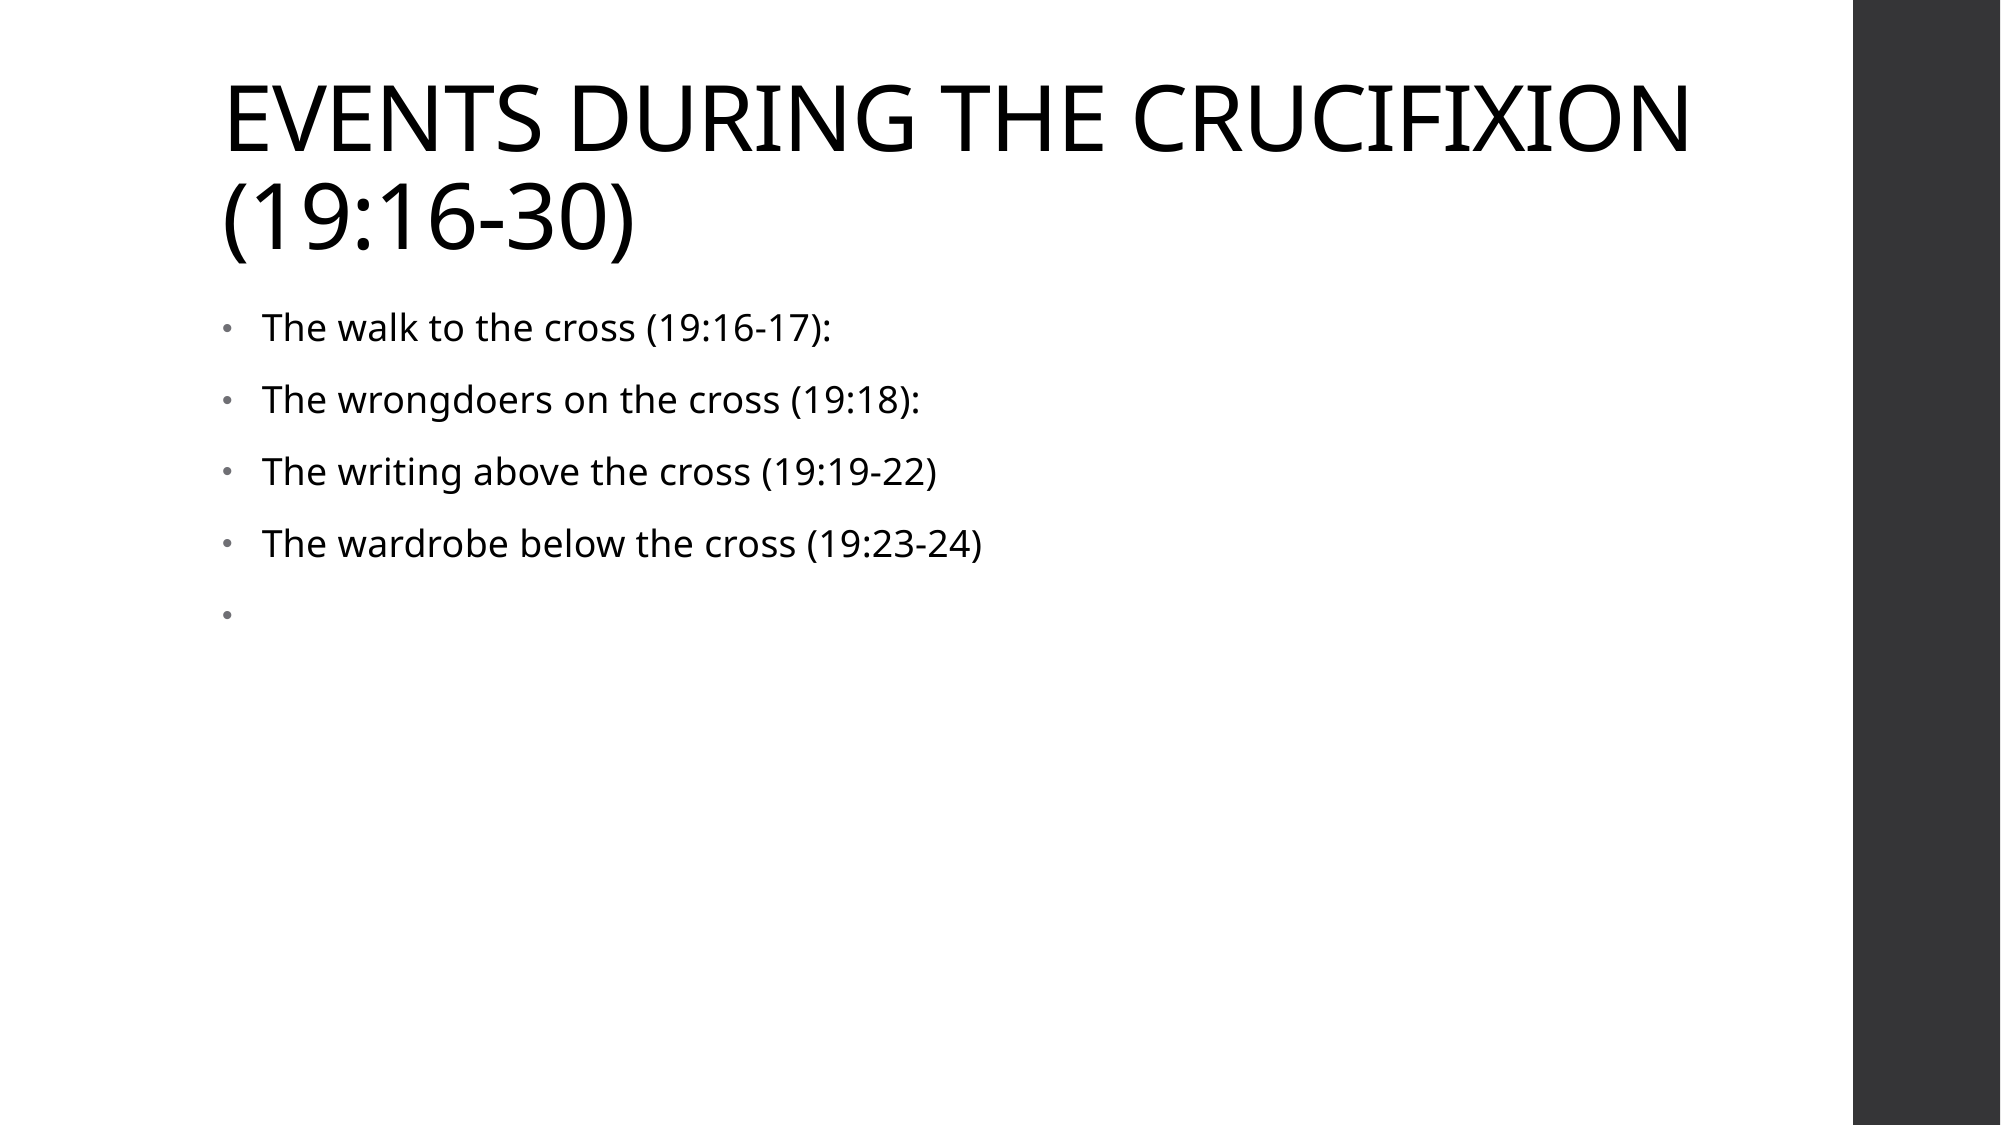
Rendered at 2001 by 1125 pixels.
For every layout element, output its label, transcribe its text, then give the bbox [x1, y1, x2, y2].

title EVENTS DURING THE CRUCIFIXION (19:16-30) [206, 60, 1797, 278]
list The walk to the cross (19:16-17): The wrongdoers on the cross (19:18): The writing above the cross (19:19-22) The wardrobe below the cross (19:23-24) [206, 299, 1617, 1014]
